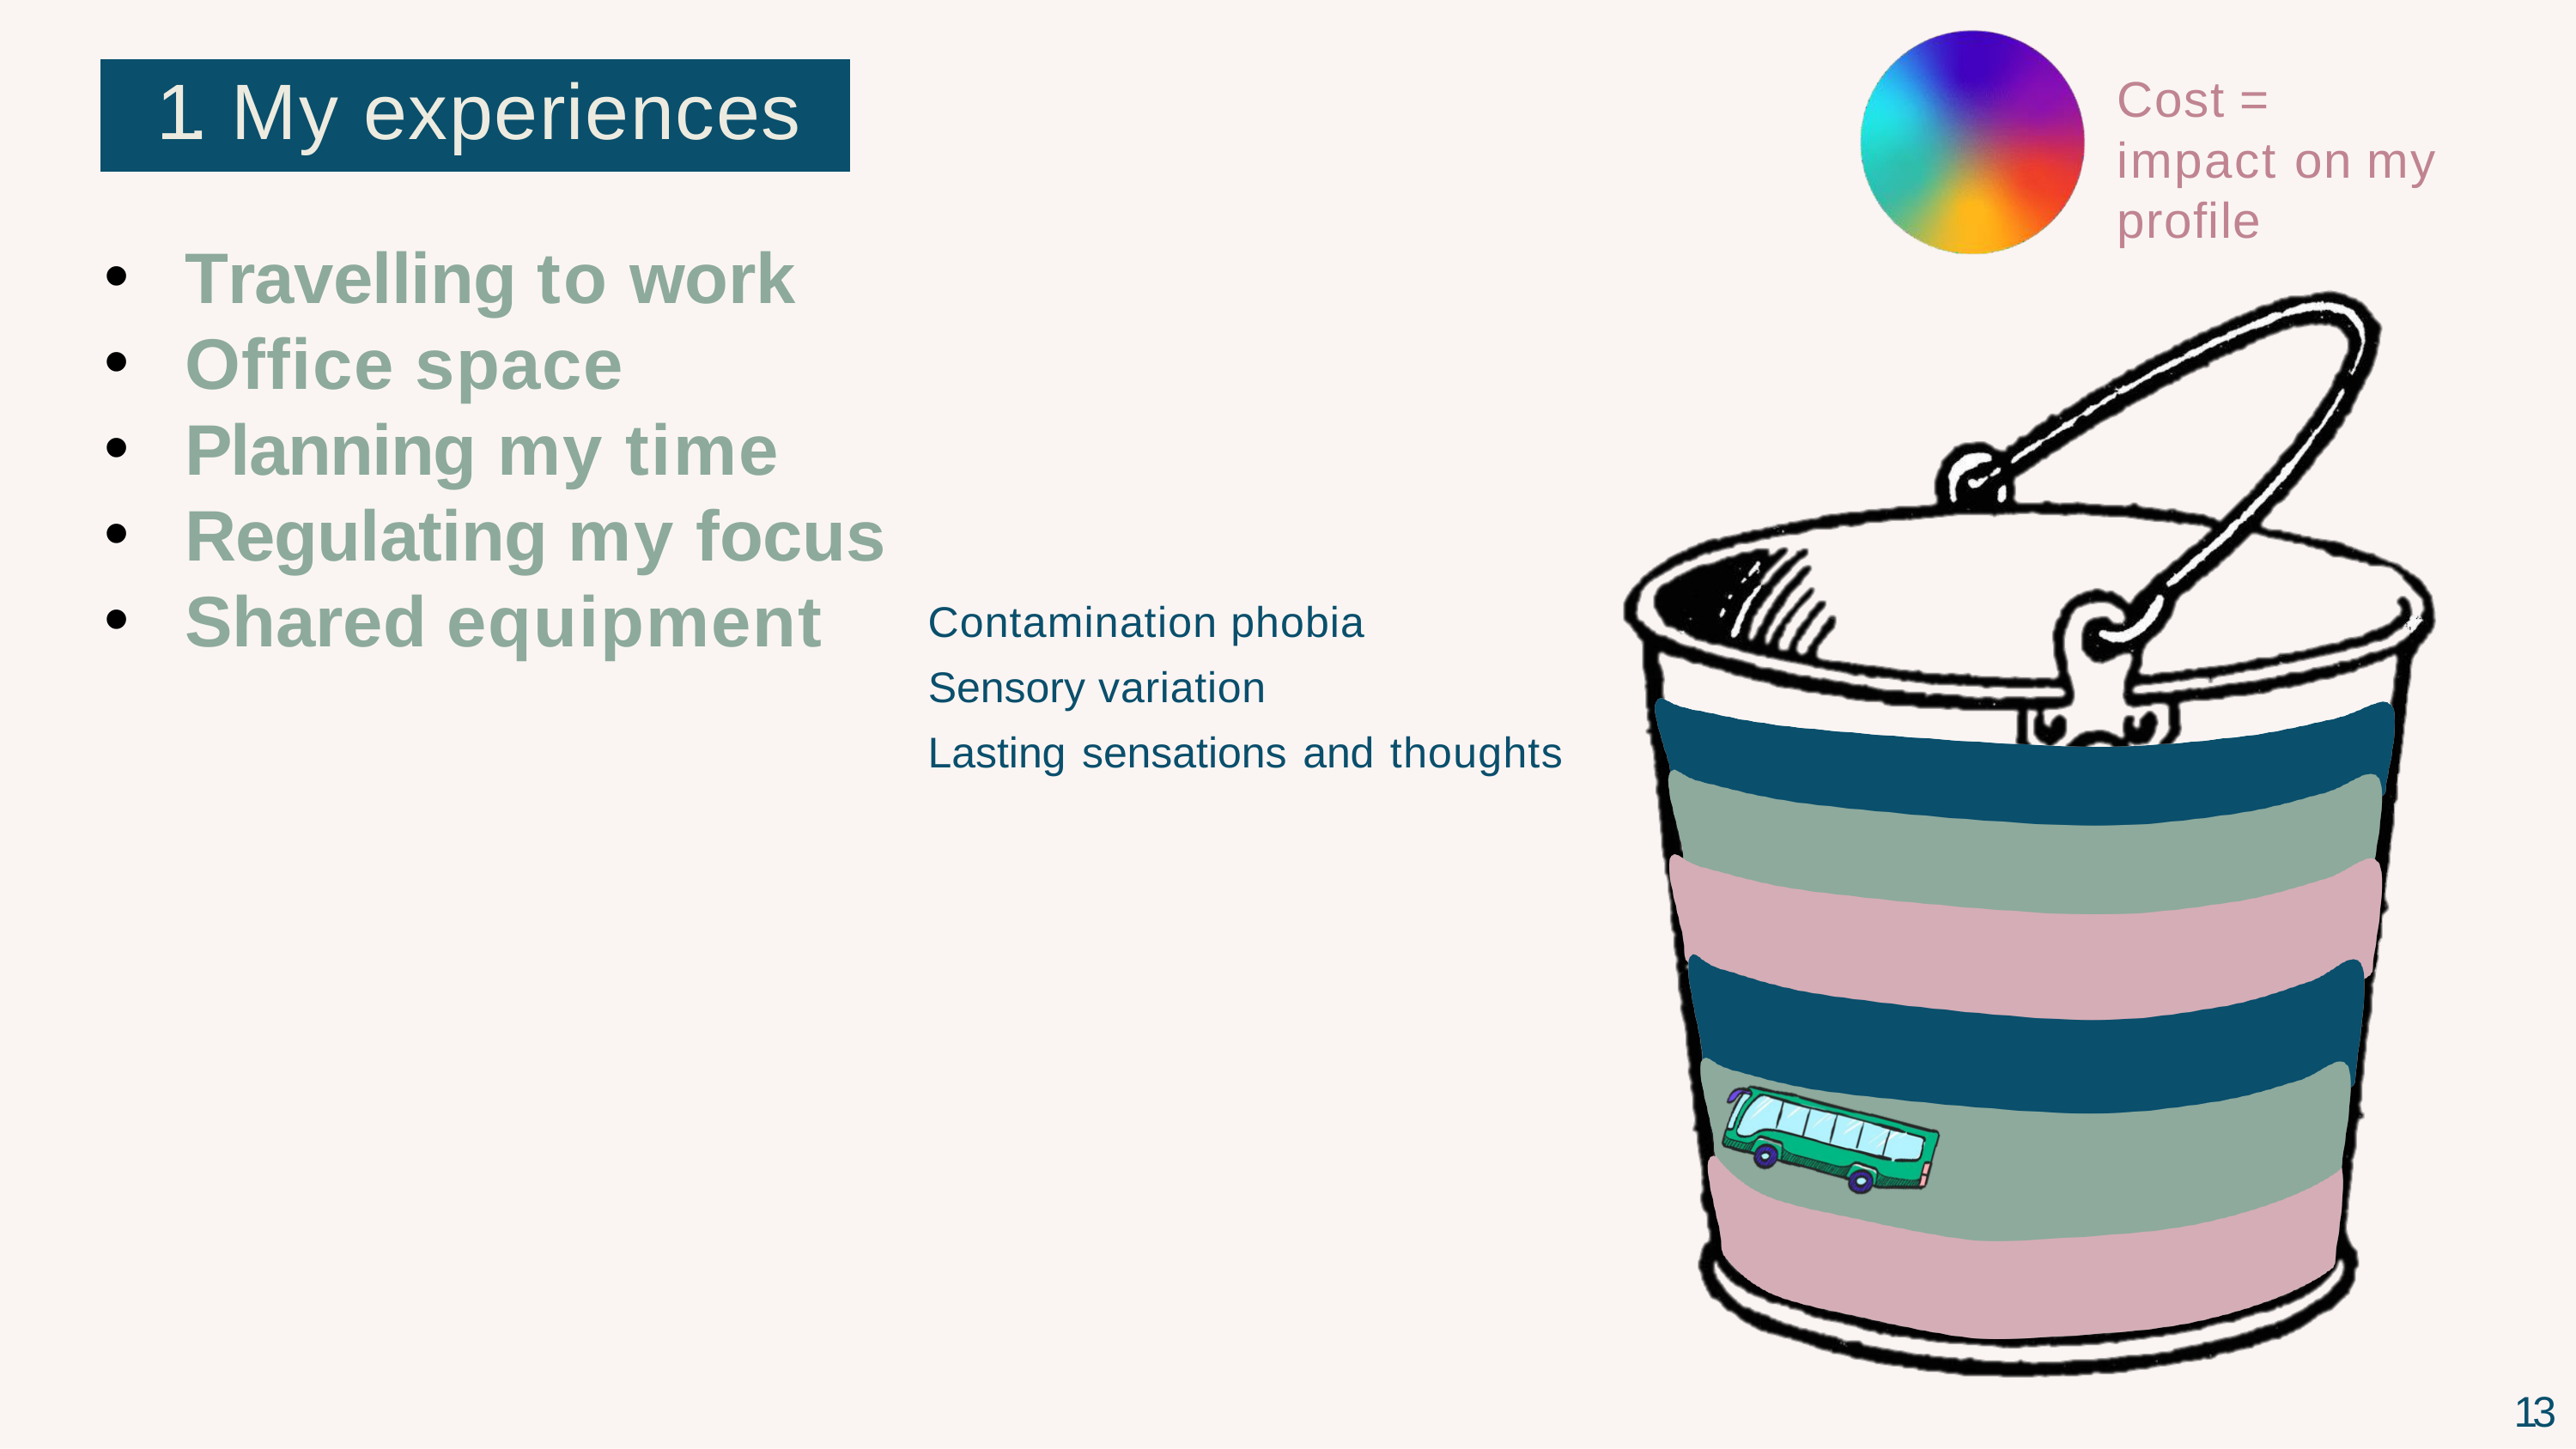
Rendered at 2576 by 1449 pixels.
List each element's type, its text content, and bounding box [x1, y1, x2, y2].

text_box Cost = impact on my profile [2115, 65, 2445, 190]
picture [1619, 0, 2439, 1385]
picture [2124, 215, 2138, 235]
text_box . [2487, 1383, 2567, 1446]
text_box Travelling to work Office space Planning my time Regulating my focus Shared equipment [100, 230, 887, 664]
title 1. My experiences [102, 61, 848, 170]
text_box Contamination phobia Sensory variation Lasting sensations and thoughts [926, 579, 1572, 779]
